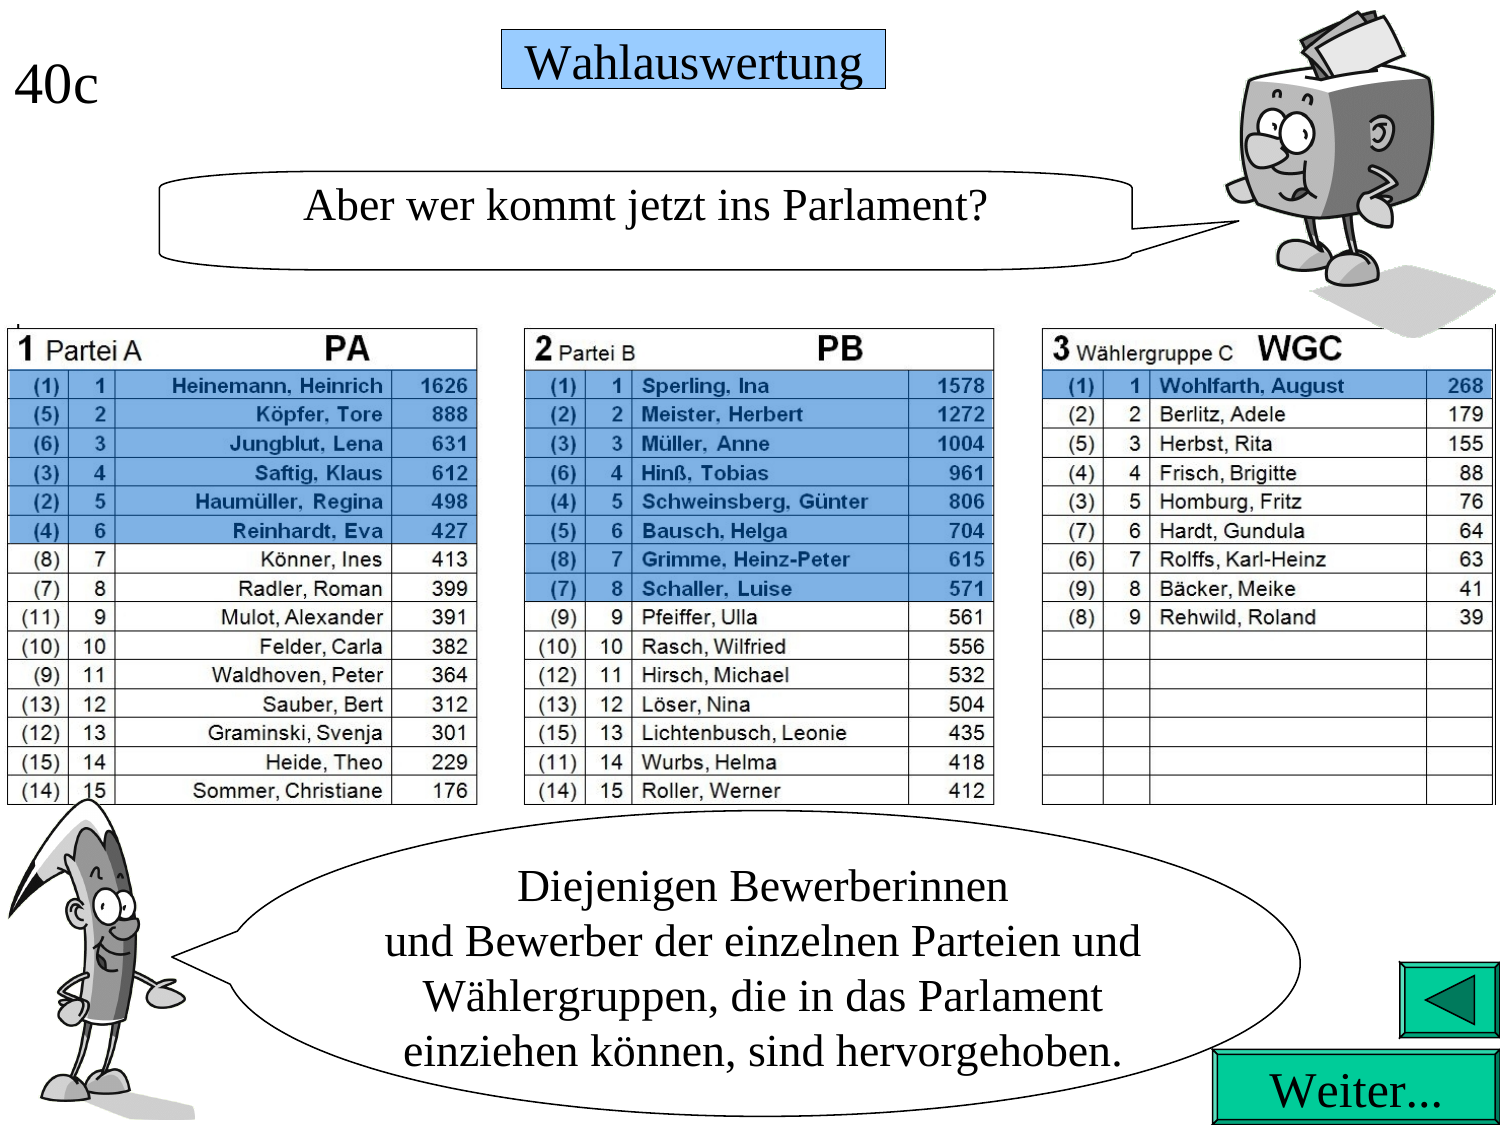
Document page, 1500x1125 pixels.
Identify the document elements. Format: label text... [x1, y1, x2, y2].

text_box [525, 370, 993, 602]
text_box Aber wer kommt jetzt ins Parlament? [159, 171, 1219, 270]
text_box Diejenigen Bewerberinnen und Bewerber der einzelnen Parteien und Wählergruppen, die in das Parlament einziehen können, sind hervorgehoben. [171, 810, 1301, 1117]
text_box [1042, 369, 1491, 399]
text_box Weiter... [1218, 1055, 1495, 1119]
text_box Wahlauswertung [501, 29, 886, 89]
text_box 40c [0, 37, 138, 138]
text_box [9, 369, 477, 544]
picture [4, 4, 1496, 1120]
